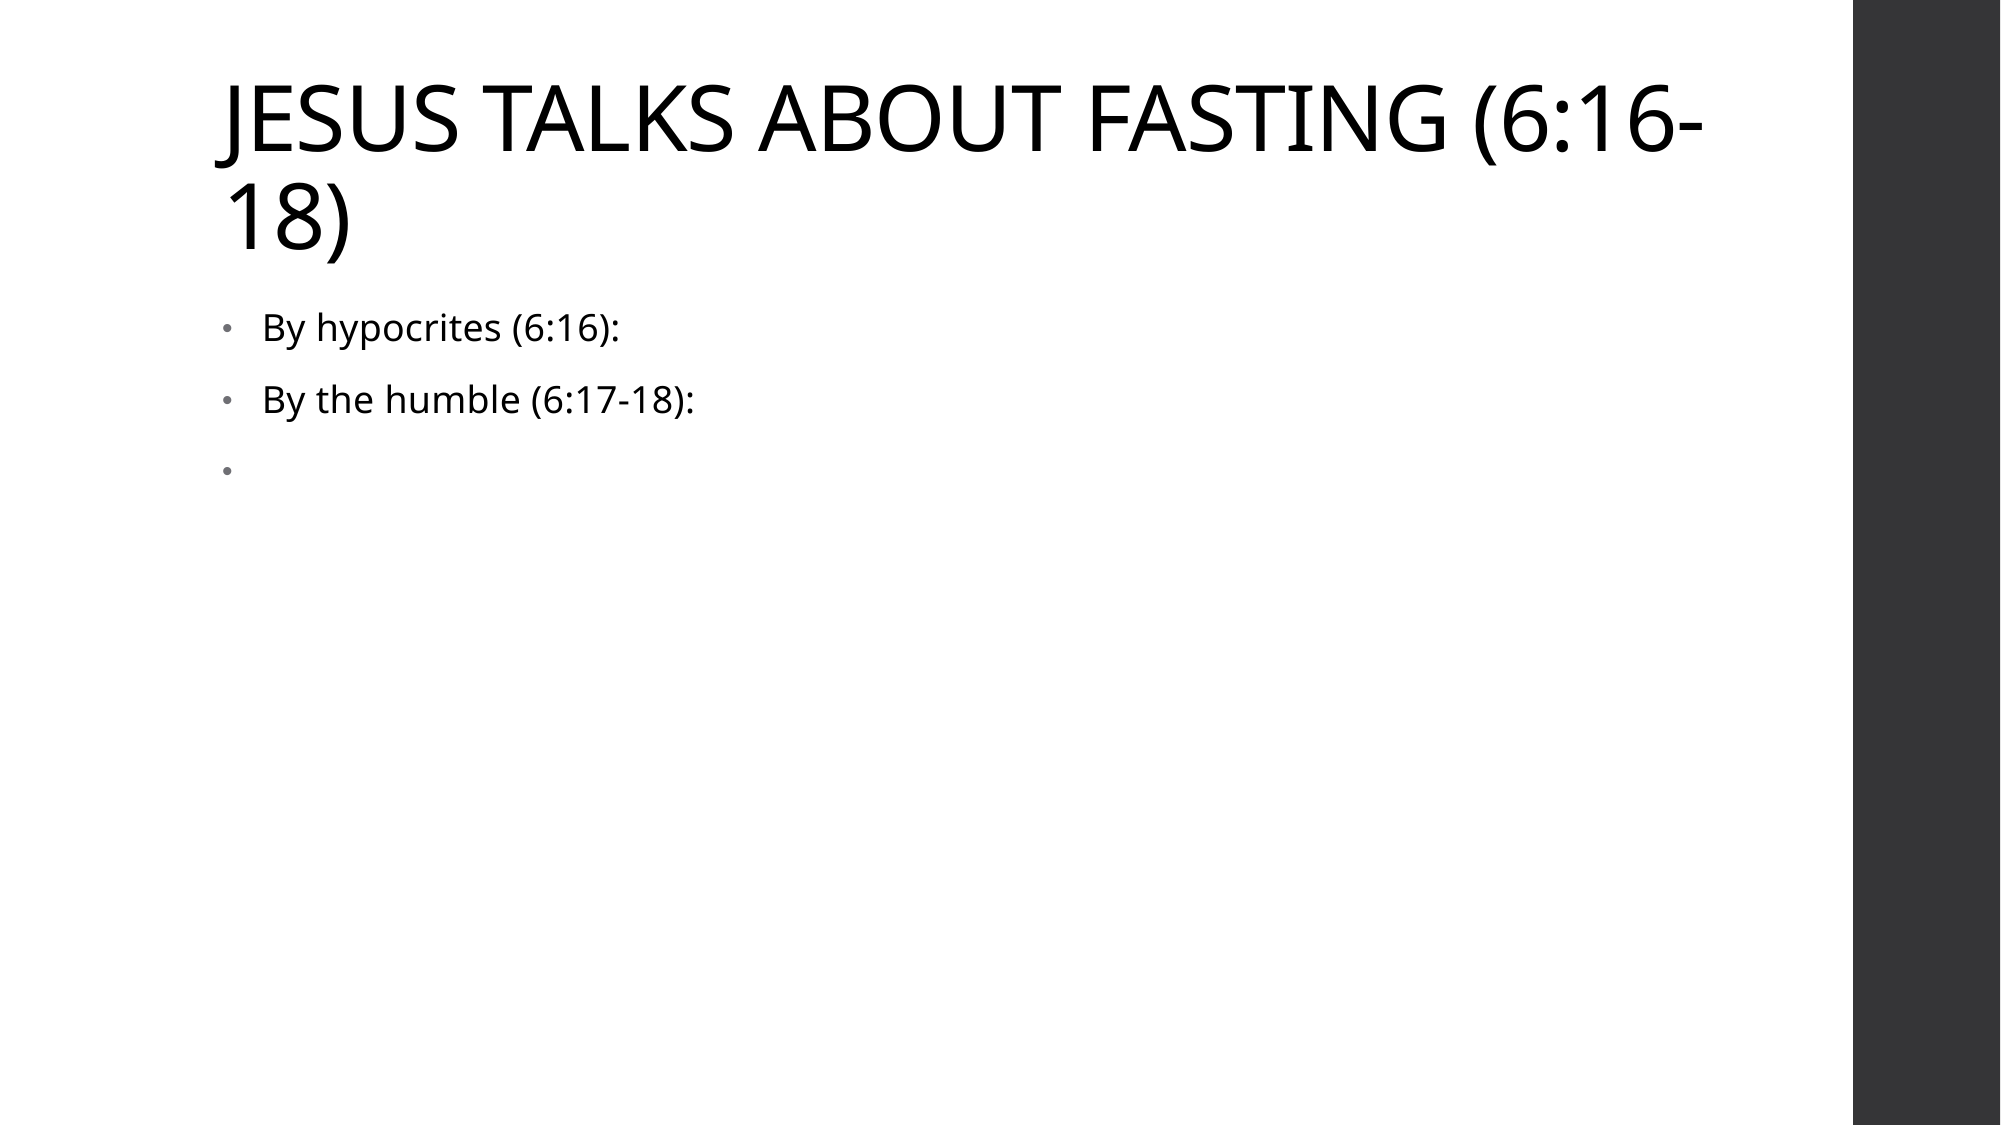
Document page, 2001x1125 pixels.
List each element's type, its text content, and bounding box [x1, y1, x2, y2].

title JESUS TALKS ABOUT FASTING (6:16-18) [206, 60, 1797, 278]
list By hypocrites (6:16): By the humble (6:17-18): [206, 299, 1617, 1014]
